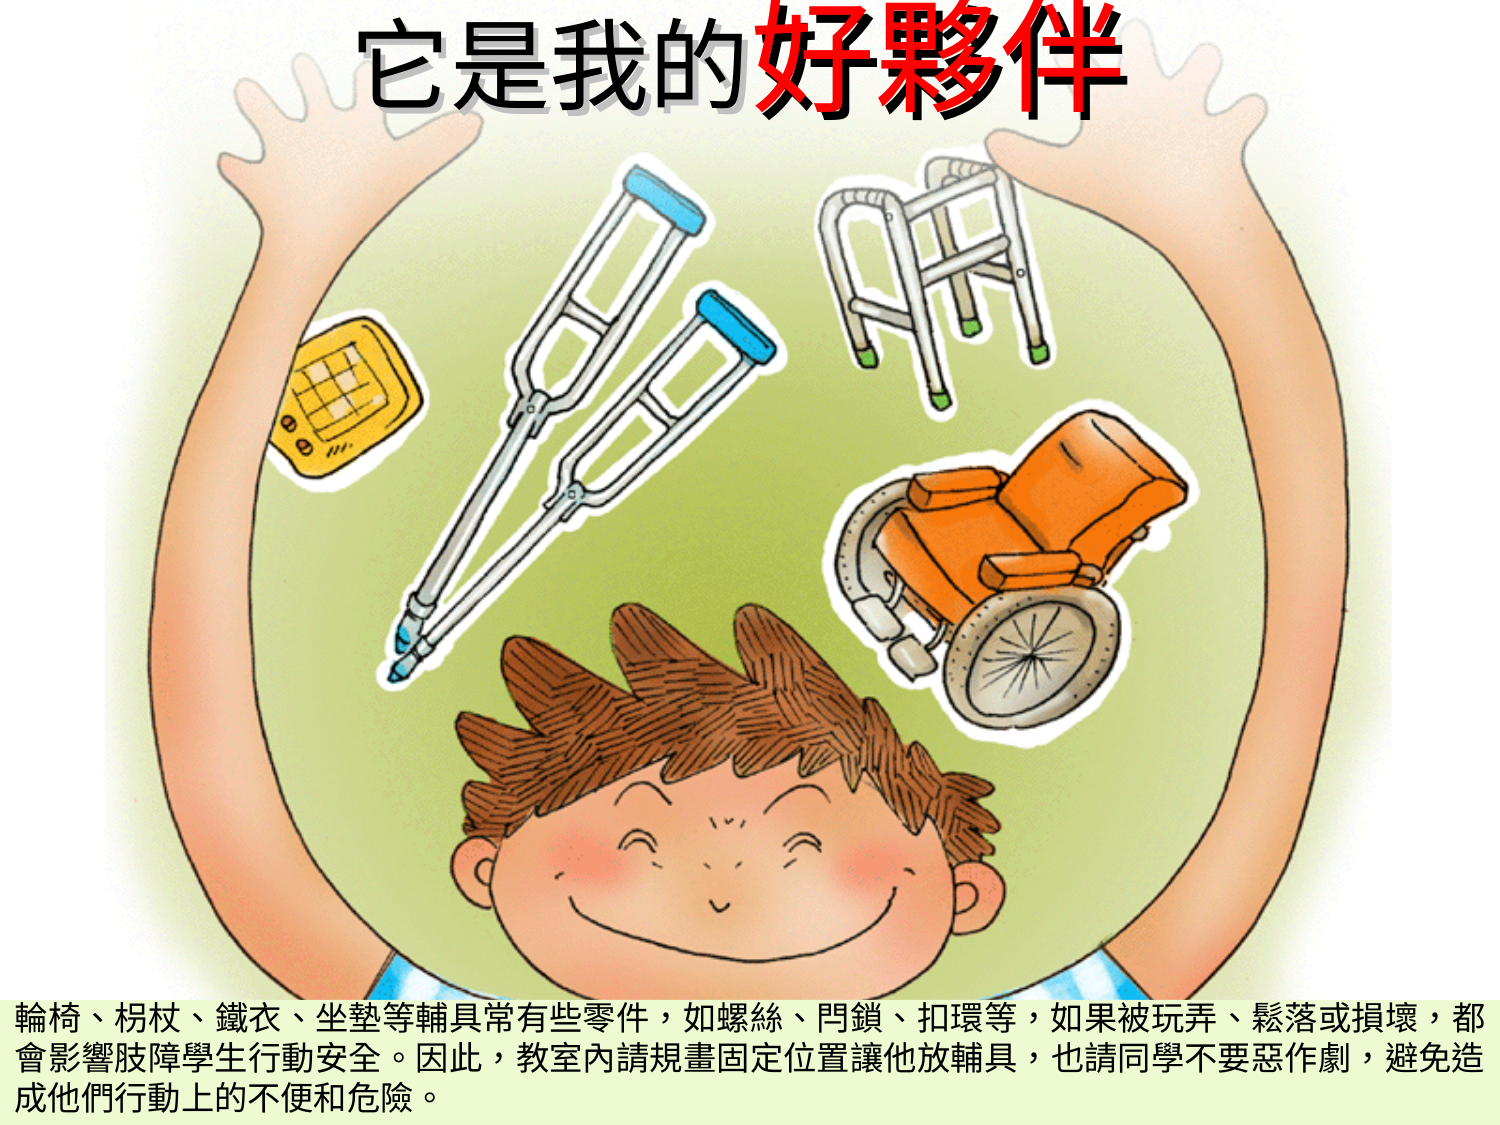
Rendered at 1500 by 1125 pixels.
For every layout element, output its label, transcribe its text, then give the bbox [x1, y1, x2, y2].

title 它是我的好夥伴 [324, 0, 1150, 138]
subtitle 輪椅、枴杖、鐵衣、坐墊等輔具常有些零件，如螺絲、閂鎖、扣環等，如果被玩弄、鬆落或損壞，都會影響肢障學生行動安全。因此，教室內請規畫固定位置讓他放輔具，也請同學不要惡作劇，避免造成他們行動上的不便和危險。 [0, 999, 1500, 1125]
picture [0, 0, 1500, 999]
